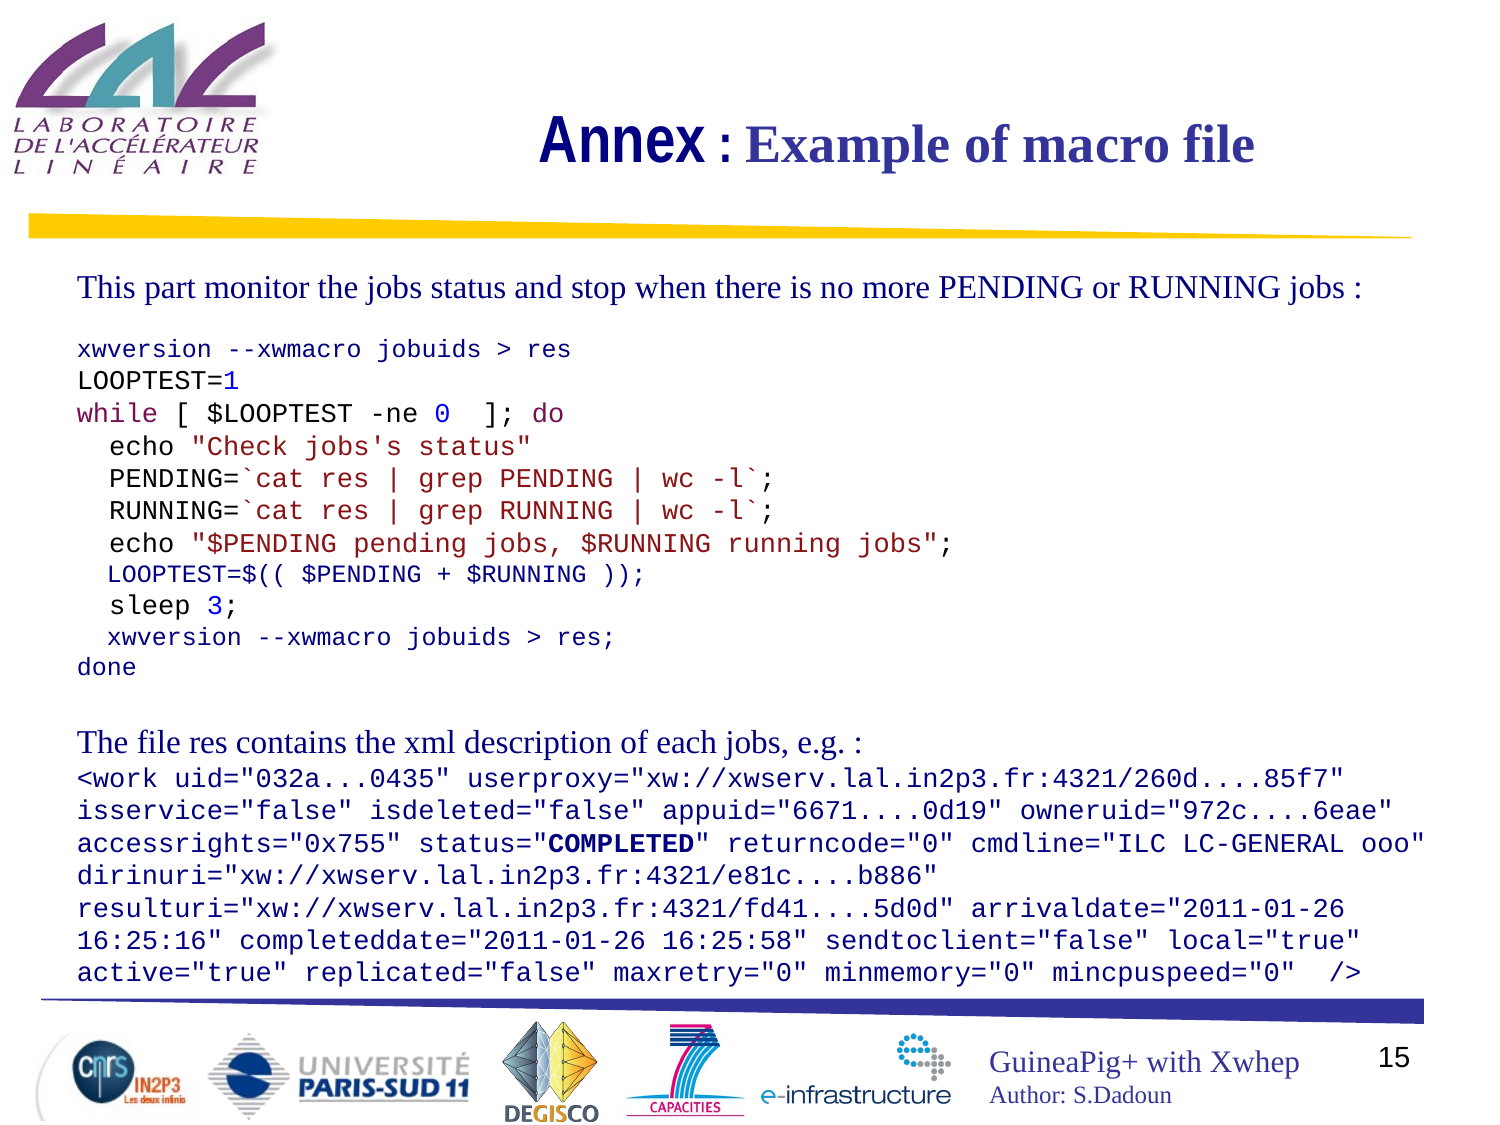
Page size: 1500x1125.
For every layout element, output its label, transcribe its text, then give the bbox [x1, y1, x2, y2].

title Annex : Example of macro file [295, 10, 1500, 261]
picture [761, 1033, 951, 1104]
picture [25, 1033, 475, 1121]
picture [7, 16, 283, 178]
picture [620, 1017, 750, 1124]
subtitle This part monitor the jobs status and stop when there is no more PENDING or RUNNING jobs : xwversion --xwmacro jobuids > res LOOPTEST=1 while [ $LOOPTEST -ne 0 ]; do echo "Check jobs's status" PENDING=`cat res | grep PENDING | wc -l`; RUNNING=`cat res | grep RUNNING | wc -l`; echo "$PENDING pending jobs, $RUNNING running jobs"; LOOPTEST=$(( $PENDING + $RUNNING )); sleep 3; xwversion --xwmacro jobuids > res; done The file res contains the xml description of each jobs, e.g. : <work uid="032a...0435" userproxy="xw://xwserv.lal.in2p3.fr:4321/260d....85f7" isservice="false" isdeleted="false" appuid="6671....0d19" owneruid="972c....6eae" accessrights="0x755" status="COMPLETED" returncode="0" cmdline="ILC LC-GENERAL ooo" dirinuri="xw://xwserv.lal.in2p3.fr:4321/e81c....b886" resulturi="xw://xwserv.lal.in2p3.fr:4321/fd41....5d0d" arrivaldate="2011-01-26 16:25:16" completeddate="2011-01-26 16:25:58" sendtoclient="false" local="true" active="true" replicated="false" maxretry="0" minmemory="0" mincpuspeed="0" /> [76, 255, 1427, 998]
picture [902, 1038, 925, 1049]
picture [490, 1018, 609, 1122]
